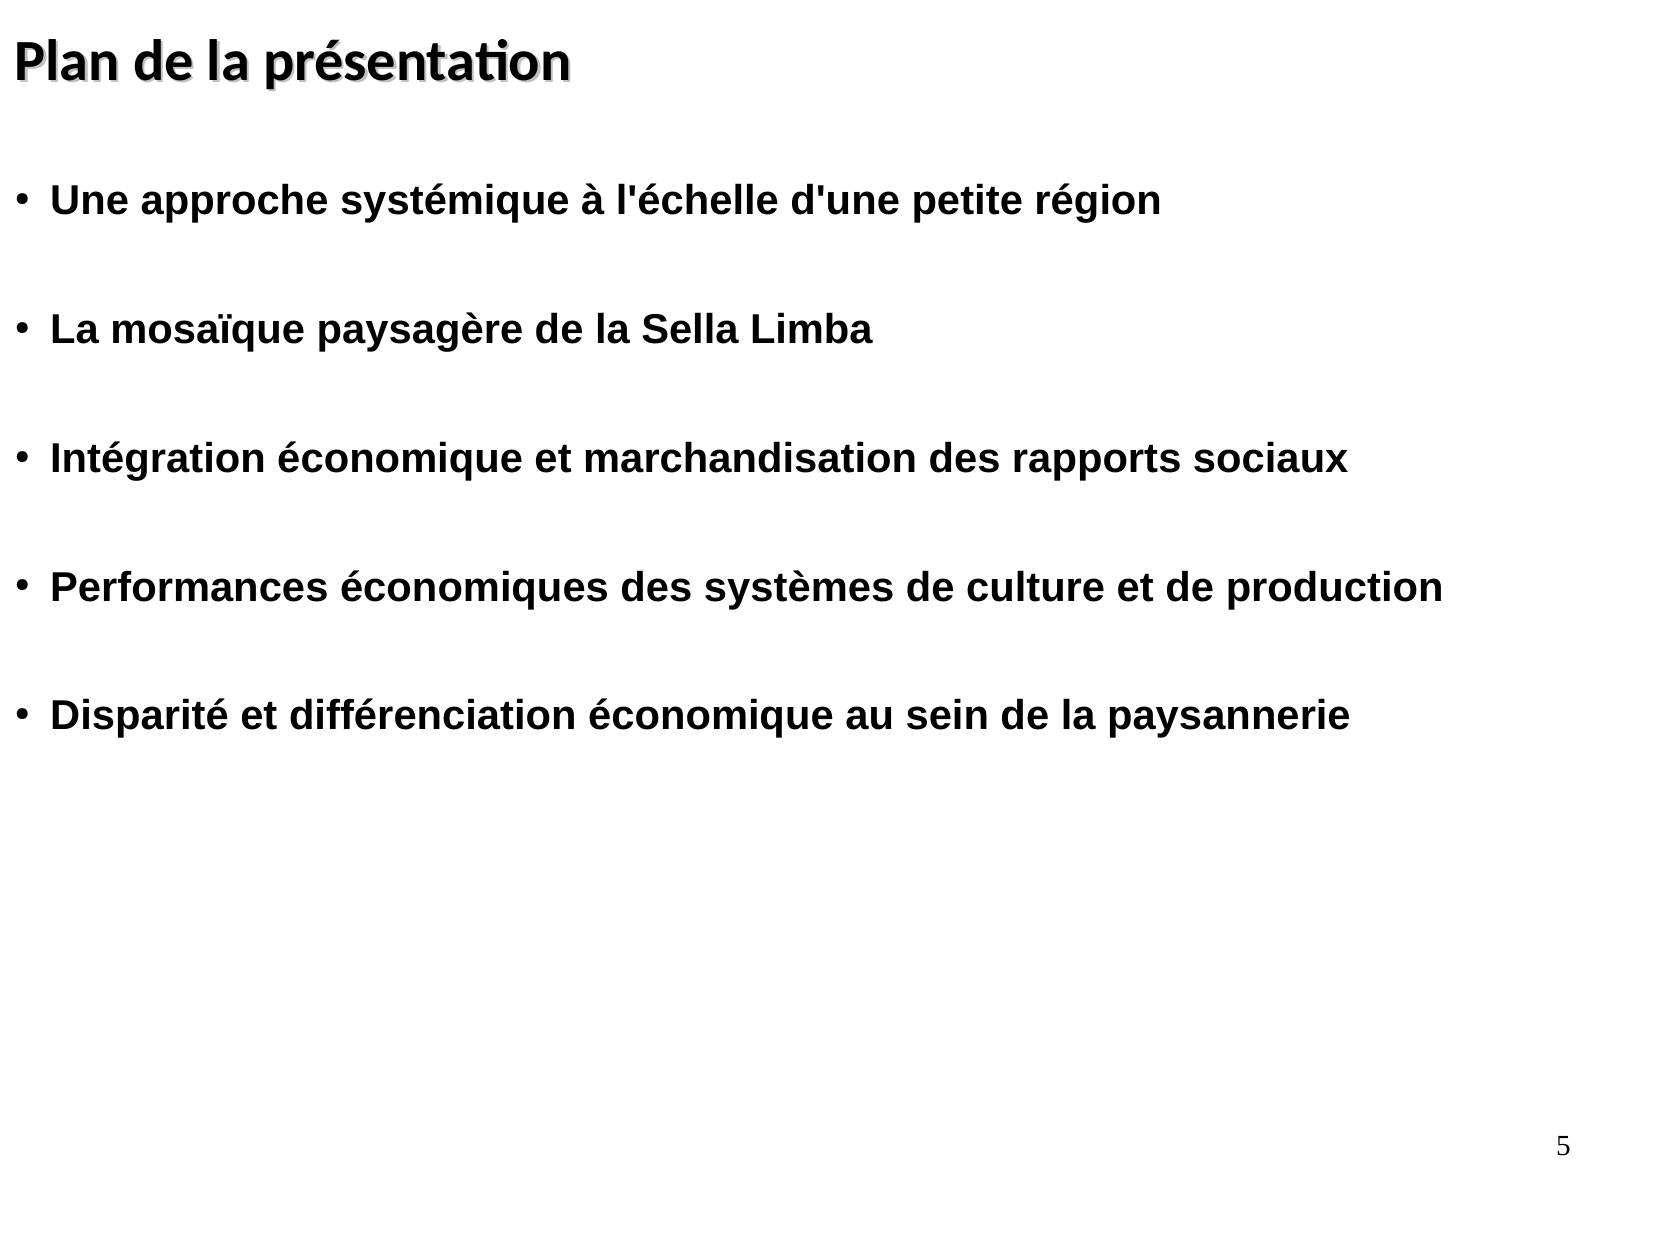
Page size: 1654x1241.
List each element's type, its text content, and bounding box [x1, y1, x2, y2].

text_box Plan de la présentation Une approche systémique à l'échelle d'une petite région La mosaïque paysagère de la Sella Limba Intégration économique et marchandisation des rapports sociaux Performances économiques des systèmes de culture et de production Disparité et différenciation économique au sein de la paysannerie [0, 0, 1625, 738]
